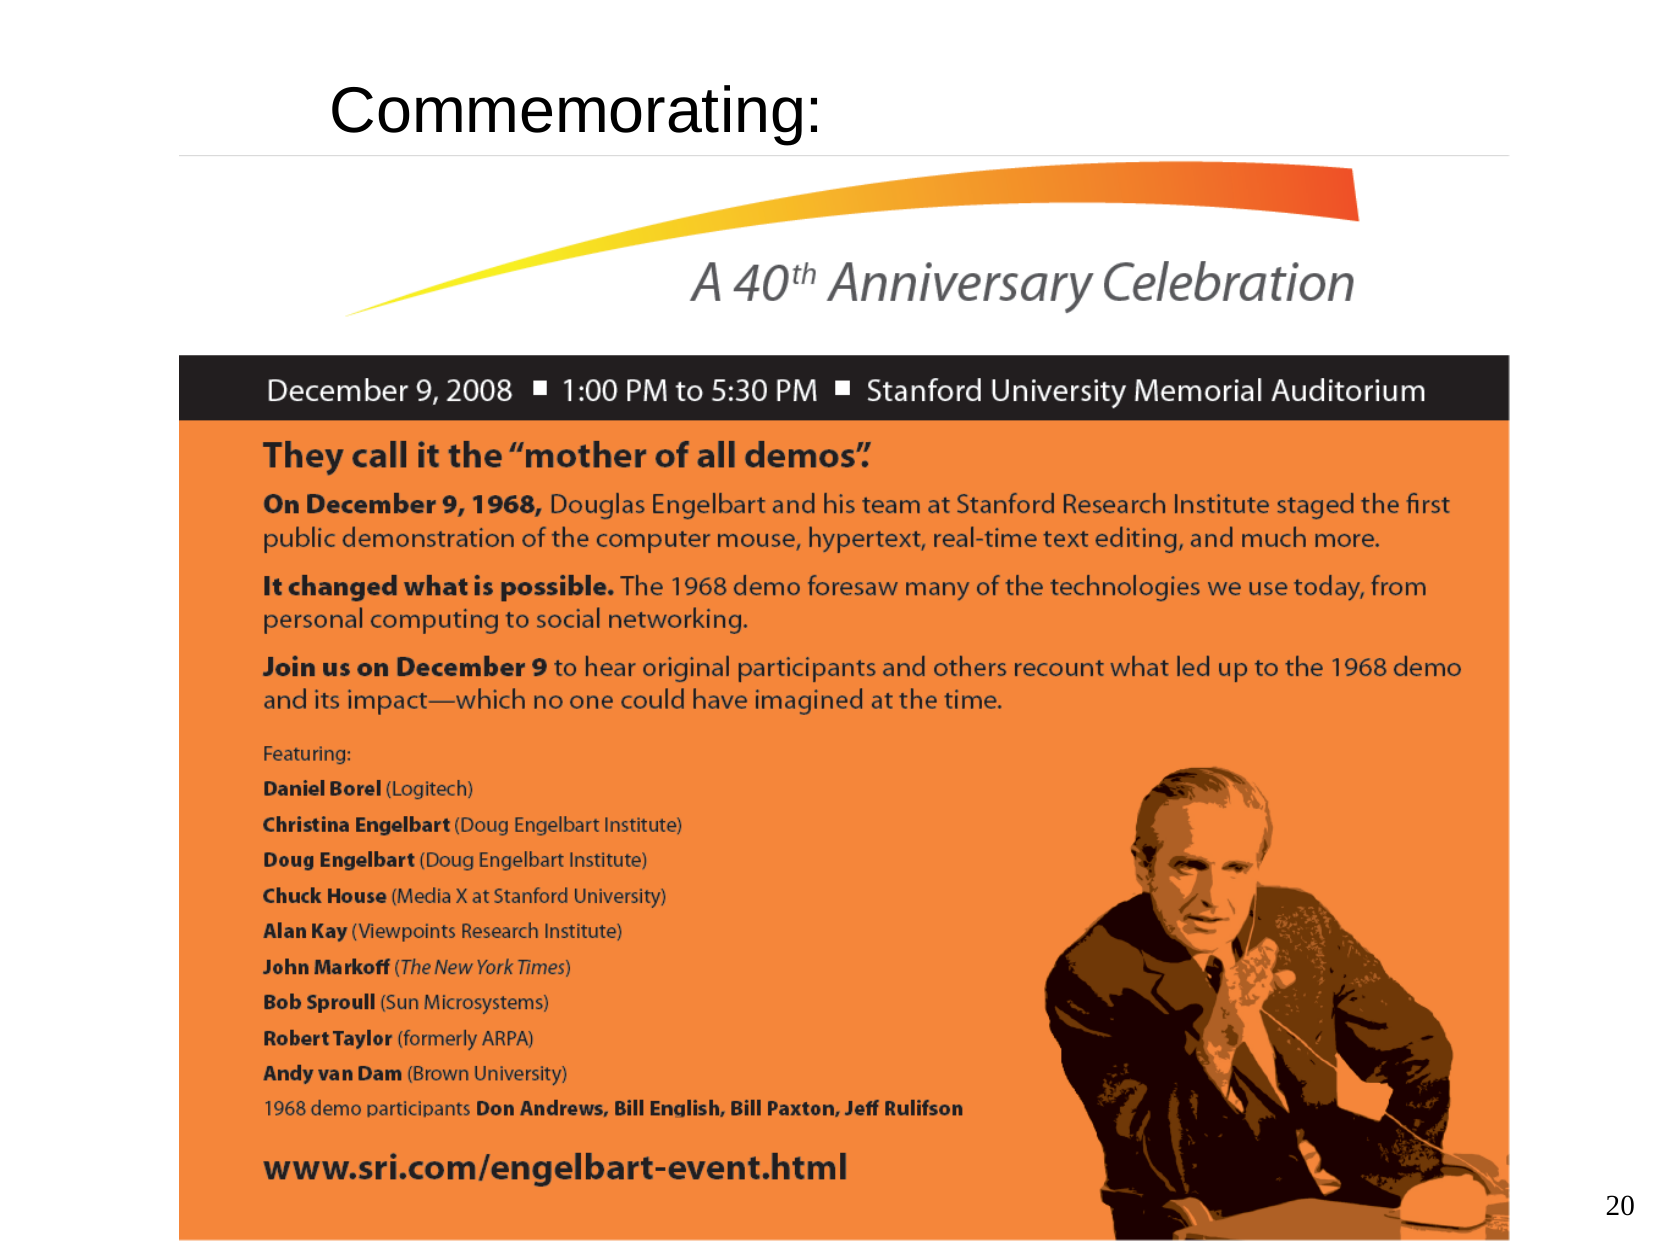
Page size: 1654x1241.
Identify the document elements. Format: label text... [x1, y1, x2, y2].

title Commemorating: [289, 41, 842, 155]
picture [179, 155, 1510, 1241]
